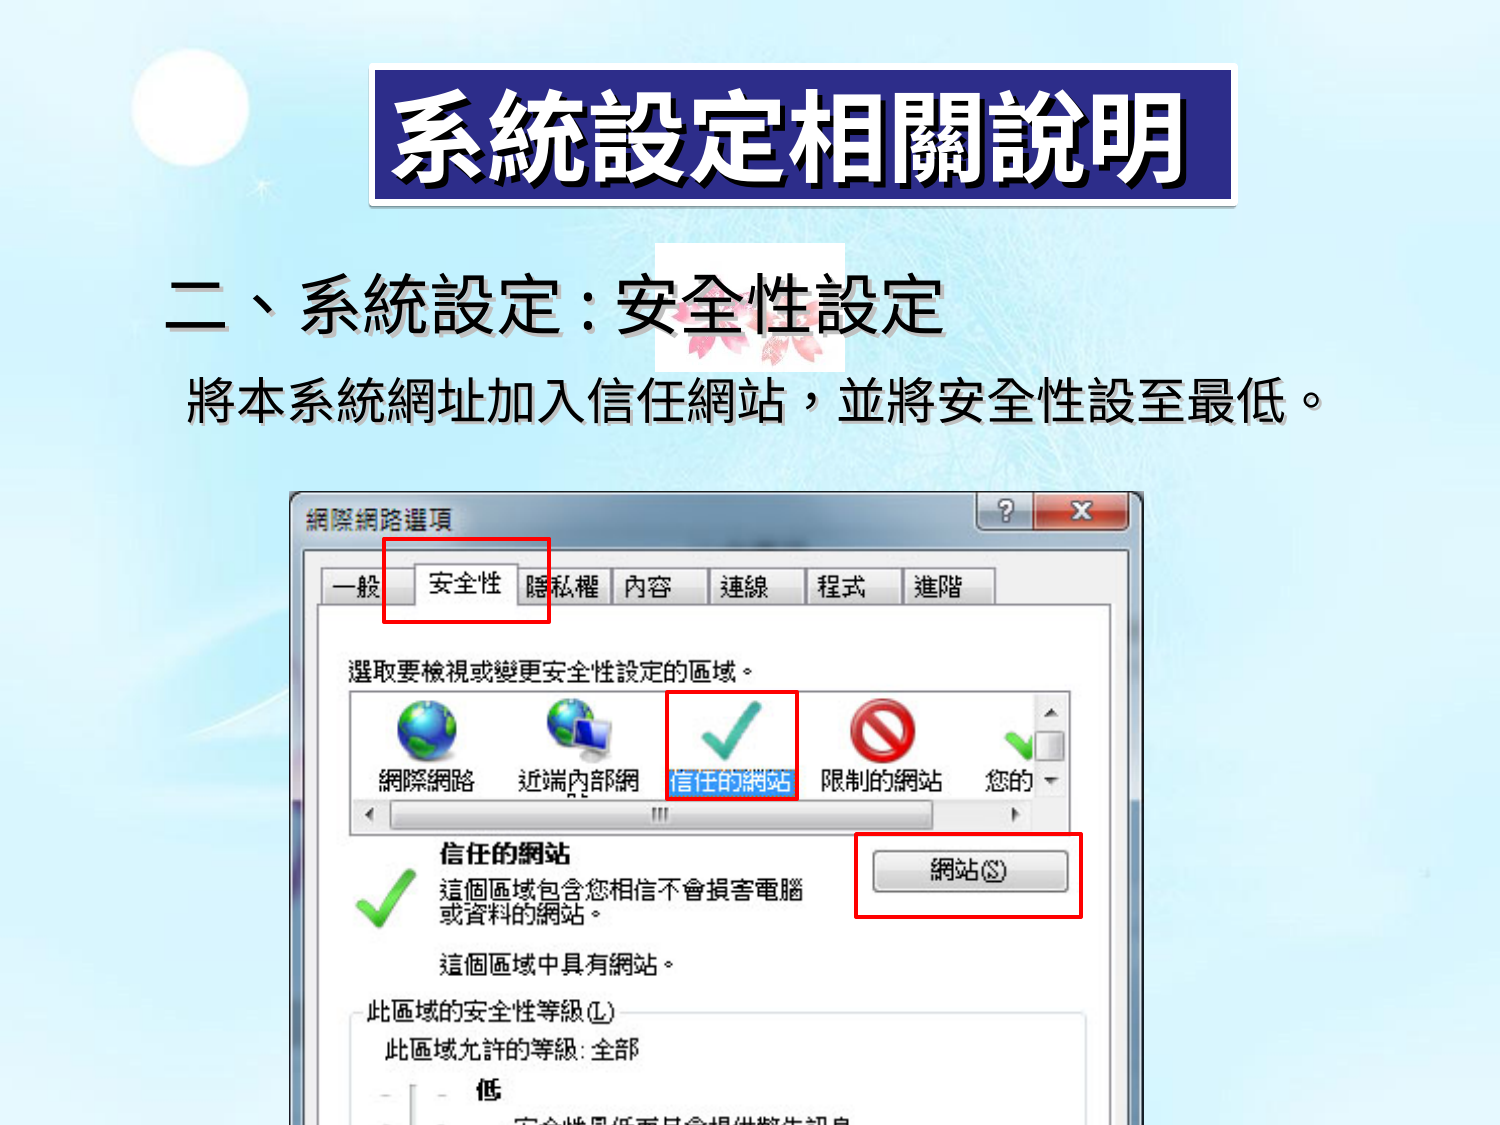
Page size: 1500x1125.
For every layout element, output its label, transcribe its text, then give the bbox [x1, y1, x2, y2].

picture [0, 0, 1500, 1125]
text_box 二、系統設定:安全性設定 [147, 255, 934, 352]
title 系統設定相關說明 [372, 66, 1235, 203]
text_box 將本系統網址加入信任網站，並將安全性設至最低。 [171, 361, 1404, 438]
